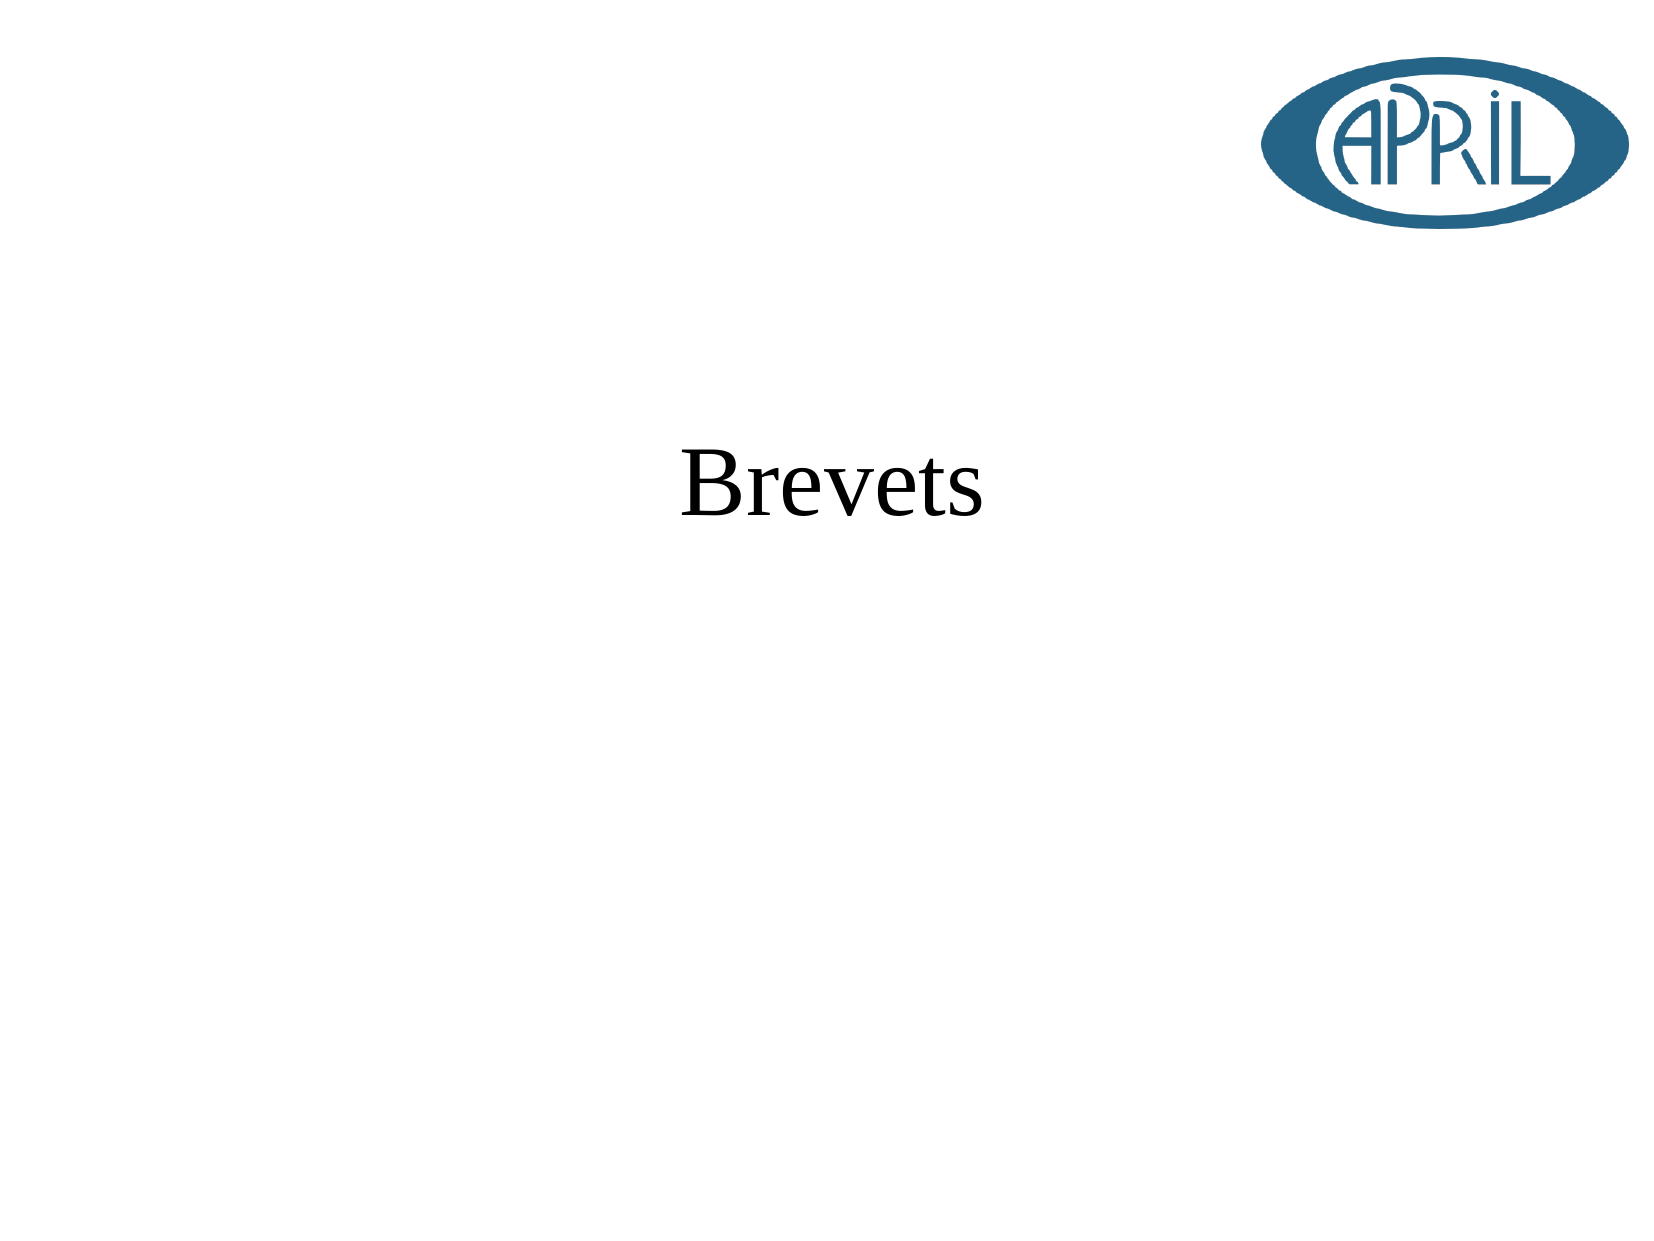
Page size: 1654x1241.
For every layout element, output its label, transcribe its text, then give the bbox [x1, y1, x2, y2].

text_box Brevets [137, 426, 1528, 548]
picture [1261, 57, 1629, 229]
